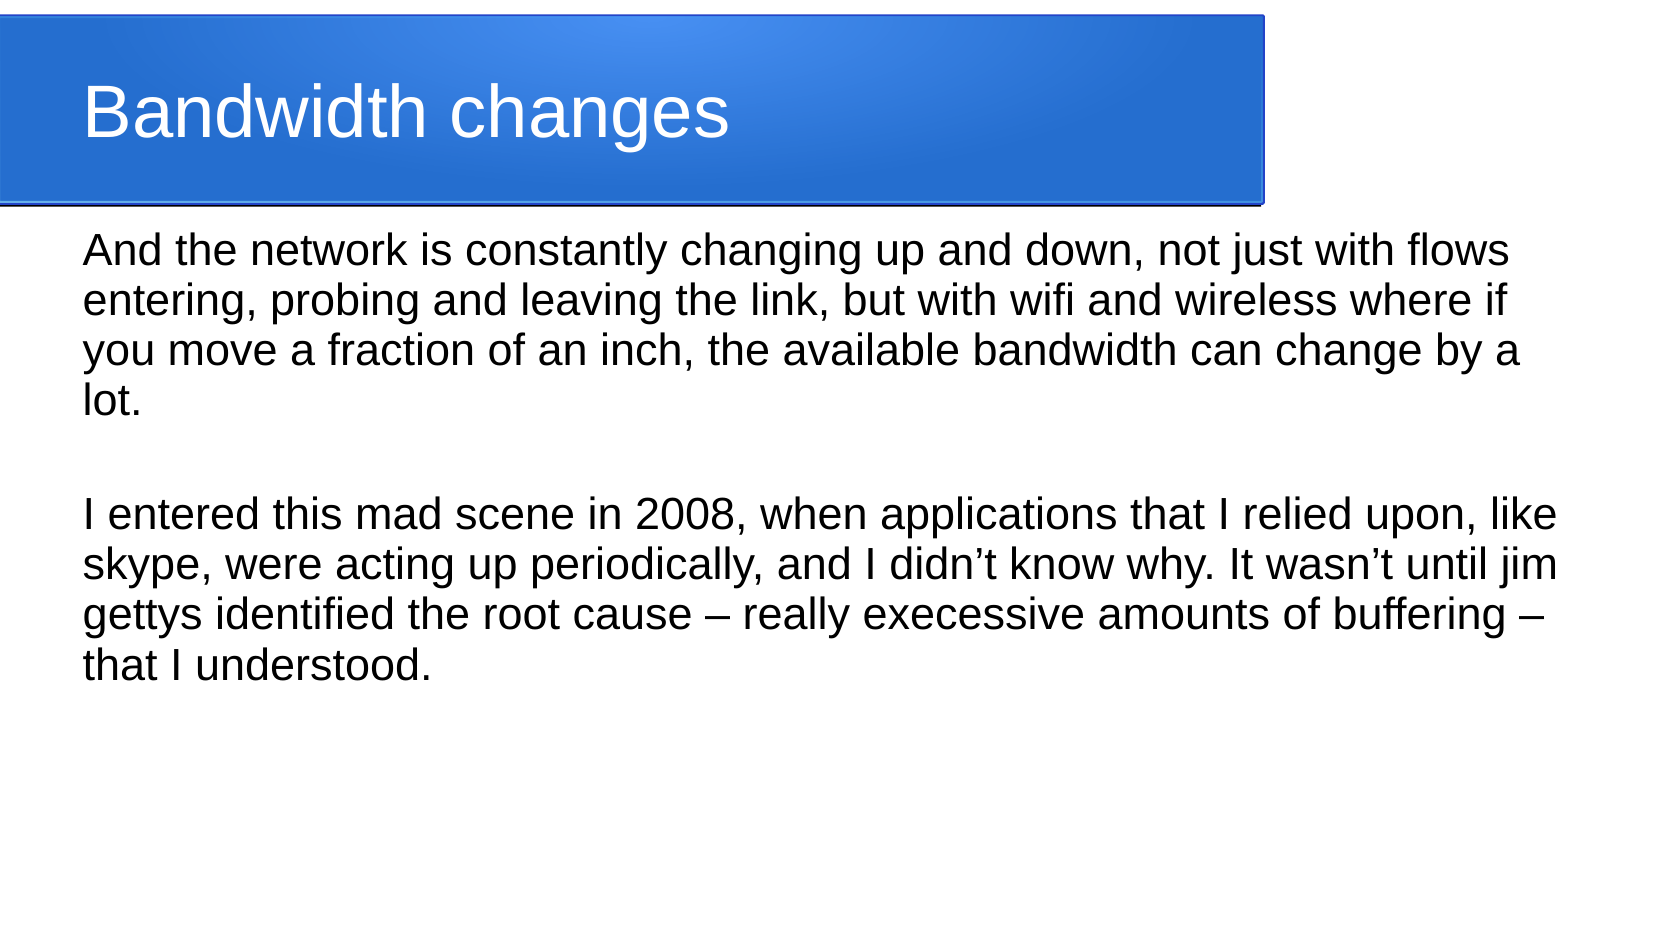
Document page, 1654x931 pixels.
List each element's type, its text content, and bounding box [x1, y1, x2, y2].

list And the network is constantly changing up and down, not just with flows entering, probing and leaving the link, but with wifi and wireless where if you move a fraction of an inch, the available bandwidth can change by a lot. I entered this mad scene in 2008, when applications that I relied upon, like skype, were acting up periodically, and I didn’t know why. It wasn’t until jim gettys identified the root cause – really execessive amounts of buffering – that I understood. [82, 224, 1571, 764]
title Bandwidth changes [82, 35, 1235, 189]
